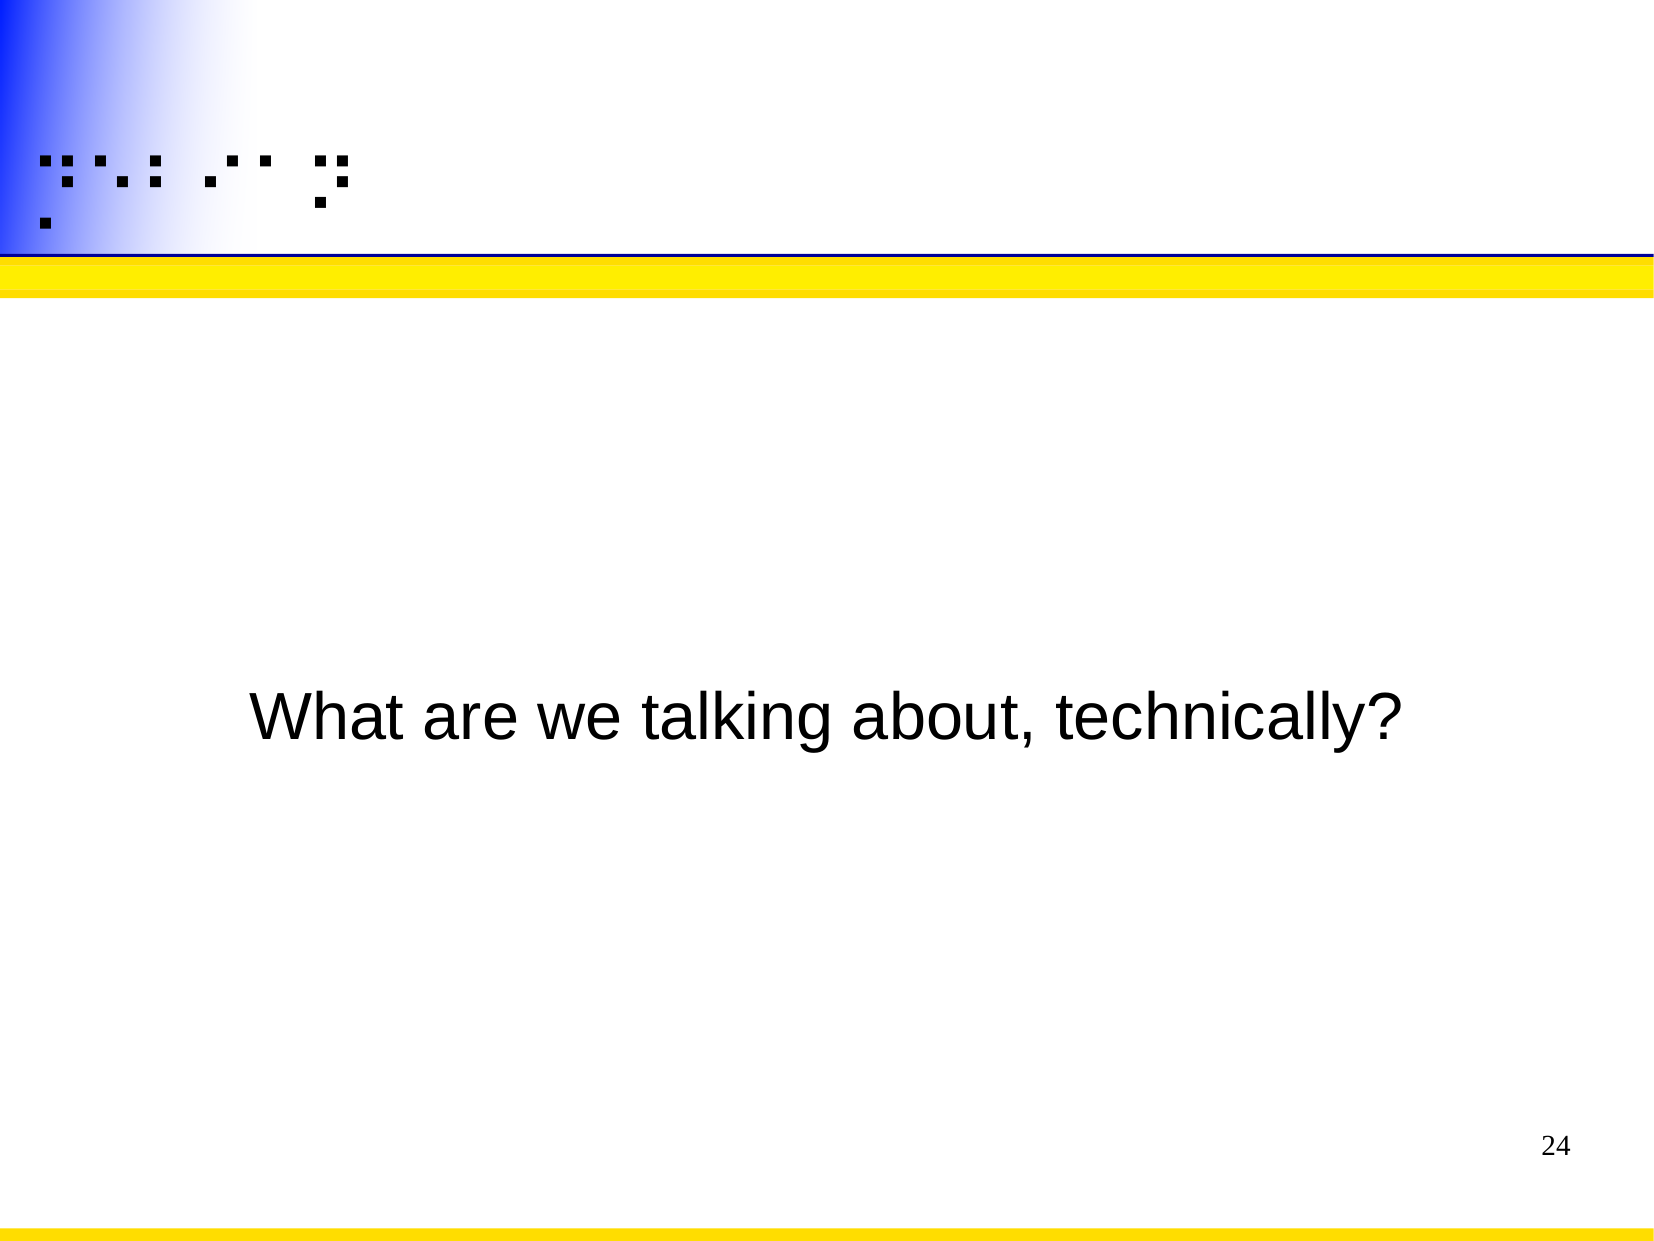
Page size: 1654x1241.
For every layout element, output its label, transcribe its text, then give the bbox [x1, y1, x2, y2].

subtitle What are we talking about, technically? [82, 307, 1571, 1126]
